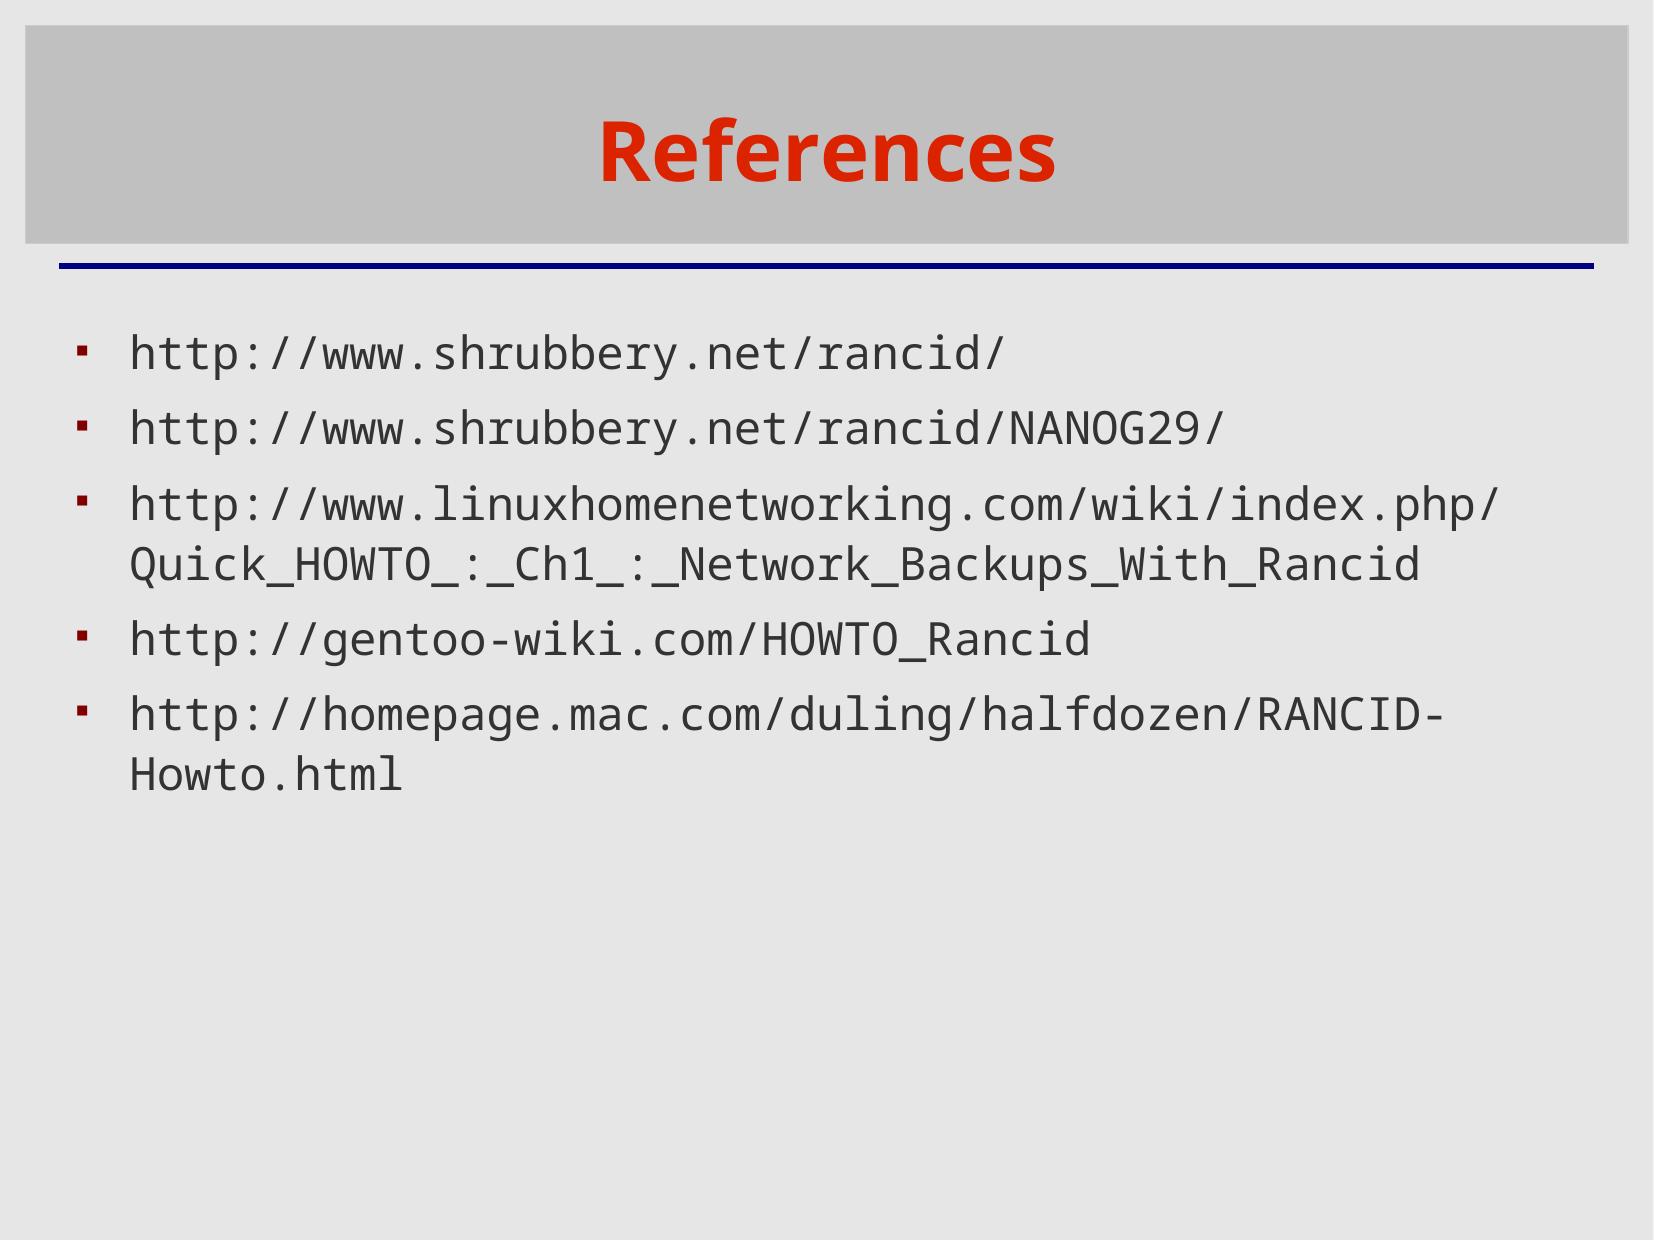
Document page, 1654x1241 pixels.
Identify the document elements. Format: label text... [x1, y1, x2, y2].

list http://www.shrubbery.net/rancid/ http://www.shrubbery.net/rancid/NANOG29/ http://www.linuxhomenetworking.com/wiki/index.php/Quick_HOWTO_:_Ch1_:_Network_Backups_With_Rancid http://gentoo-wiki.com/HOWTO_Rancid http://homepage.mac.com/duling/halfdozen/RANCID-Howto.html [59, 322, 1594, 1117]
title References [121, 46, 1534, 253]
